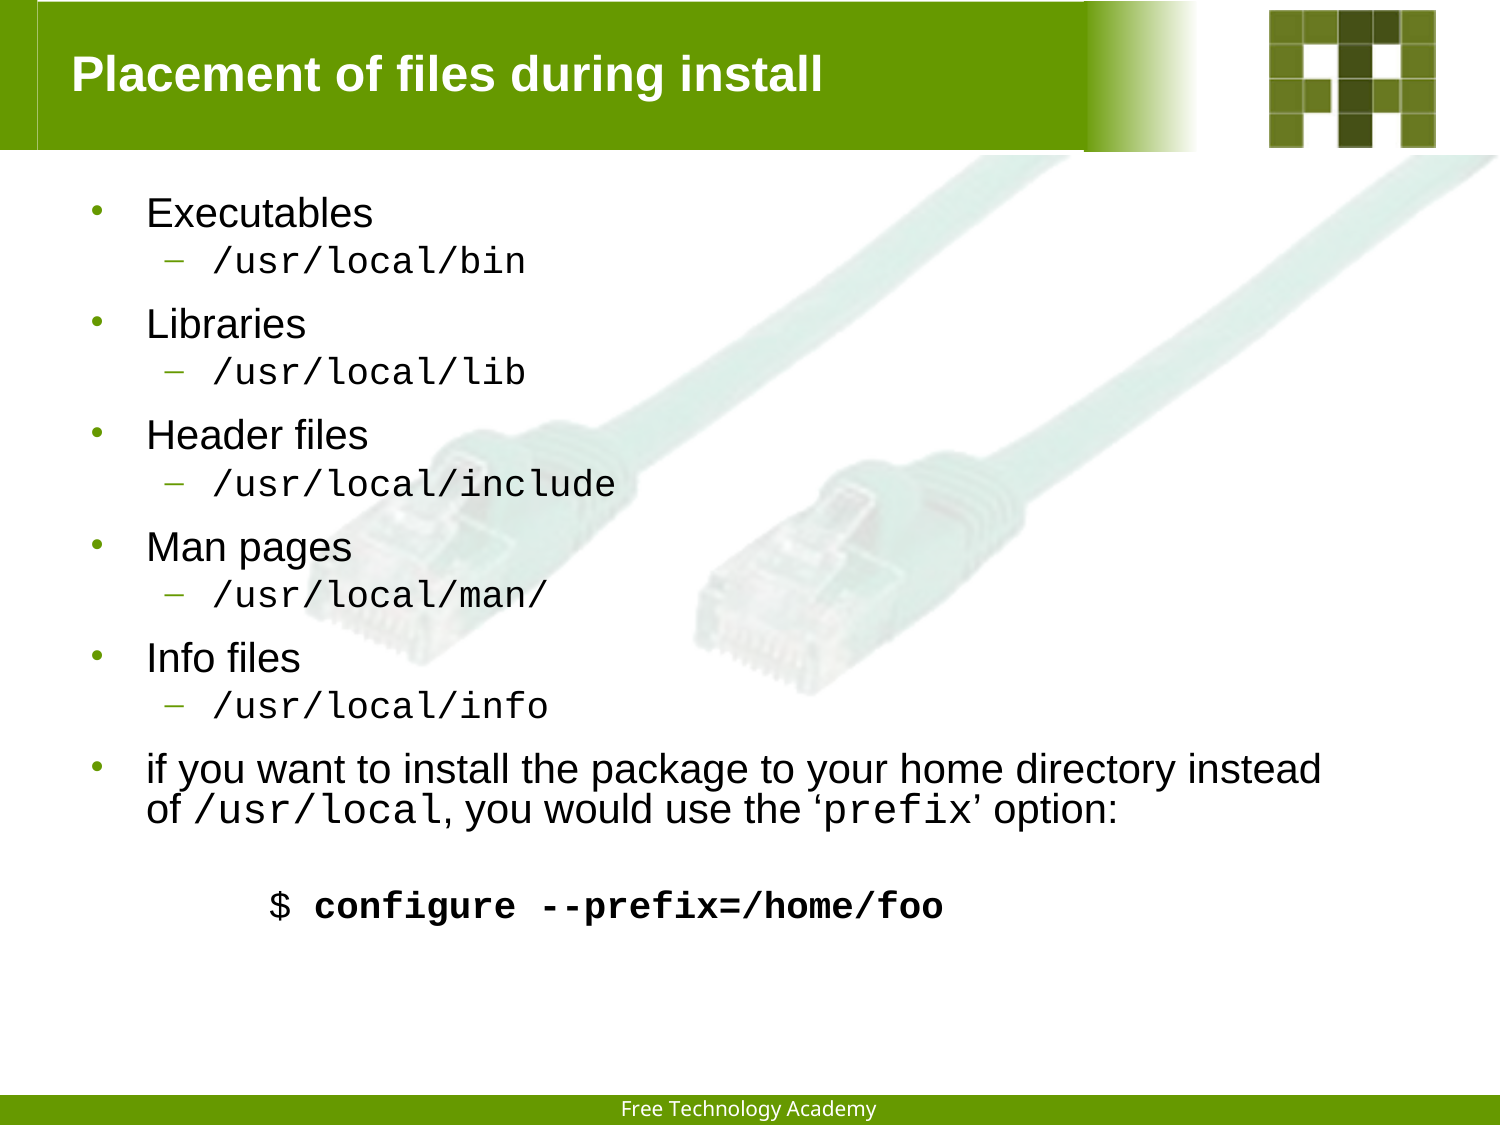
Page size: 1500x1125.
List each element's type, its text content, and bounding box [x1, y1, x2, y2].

title Placement of files during install [56, 1, 1107, 152]
list Executables /usr/local/bin Libraries /usr/local/lib Header files /usr/local/include Man pages /usr/local/man/ Info files /usr/local/info if you want to install the package to your home directory instead of /usr/local, you would use the ‘prefix’ option: $ configure --prefix=/home/foo [75, 187, 1426, 1028]
picture [1269, 10, 1436, 148]
